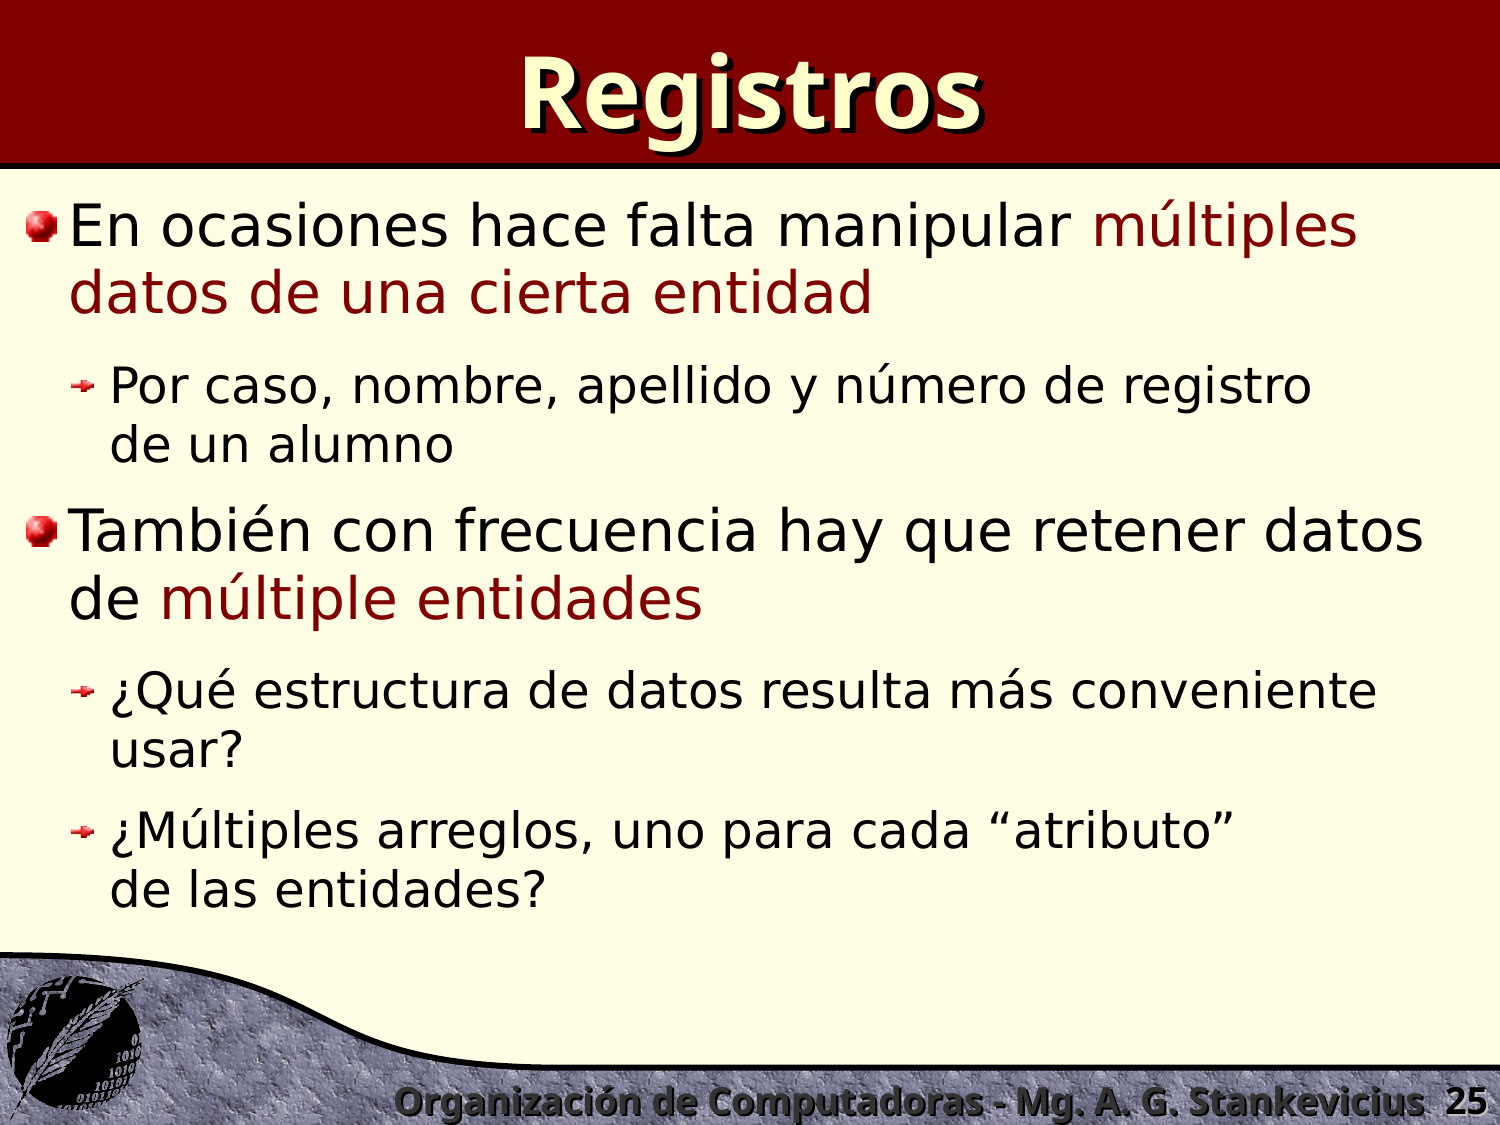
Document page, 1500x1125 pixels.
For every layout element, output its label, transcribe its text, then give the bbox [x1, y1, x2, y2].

picture [448, 1100, 455, 1110]
list En ocasiones hace falta manipular múltiples datos de una cierta entidad Por caso, nombre, apellido y número de registro de un alumno También con frecuencia hay que retener datos de múltiple entidades ¿Qué estructura de datos resulta más conveniente usar? ¿Múltiples arreglos, uno para cada “atributo” de las entidades? [11, 192, 1486, 935]
picture [1058, 1100, 1065, 1110]
picture [802, 1100, 806, 1110]
picture [0, 959, 1500, 1125]
title Registros [15, 5, 1485, 160]
